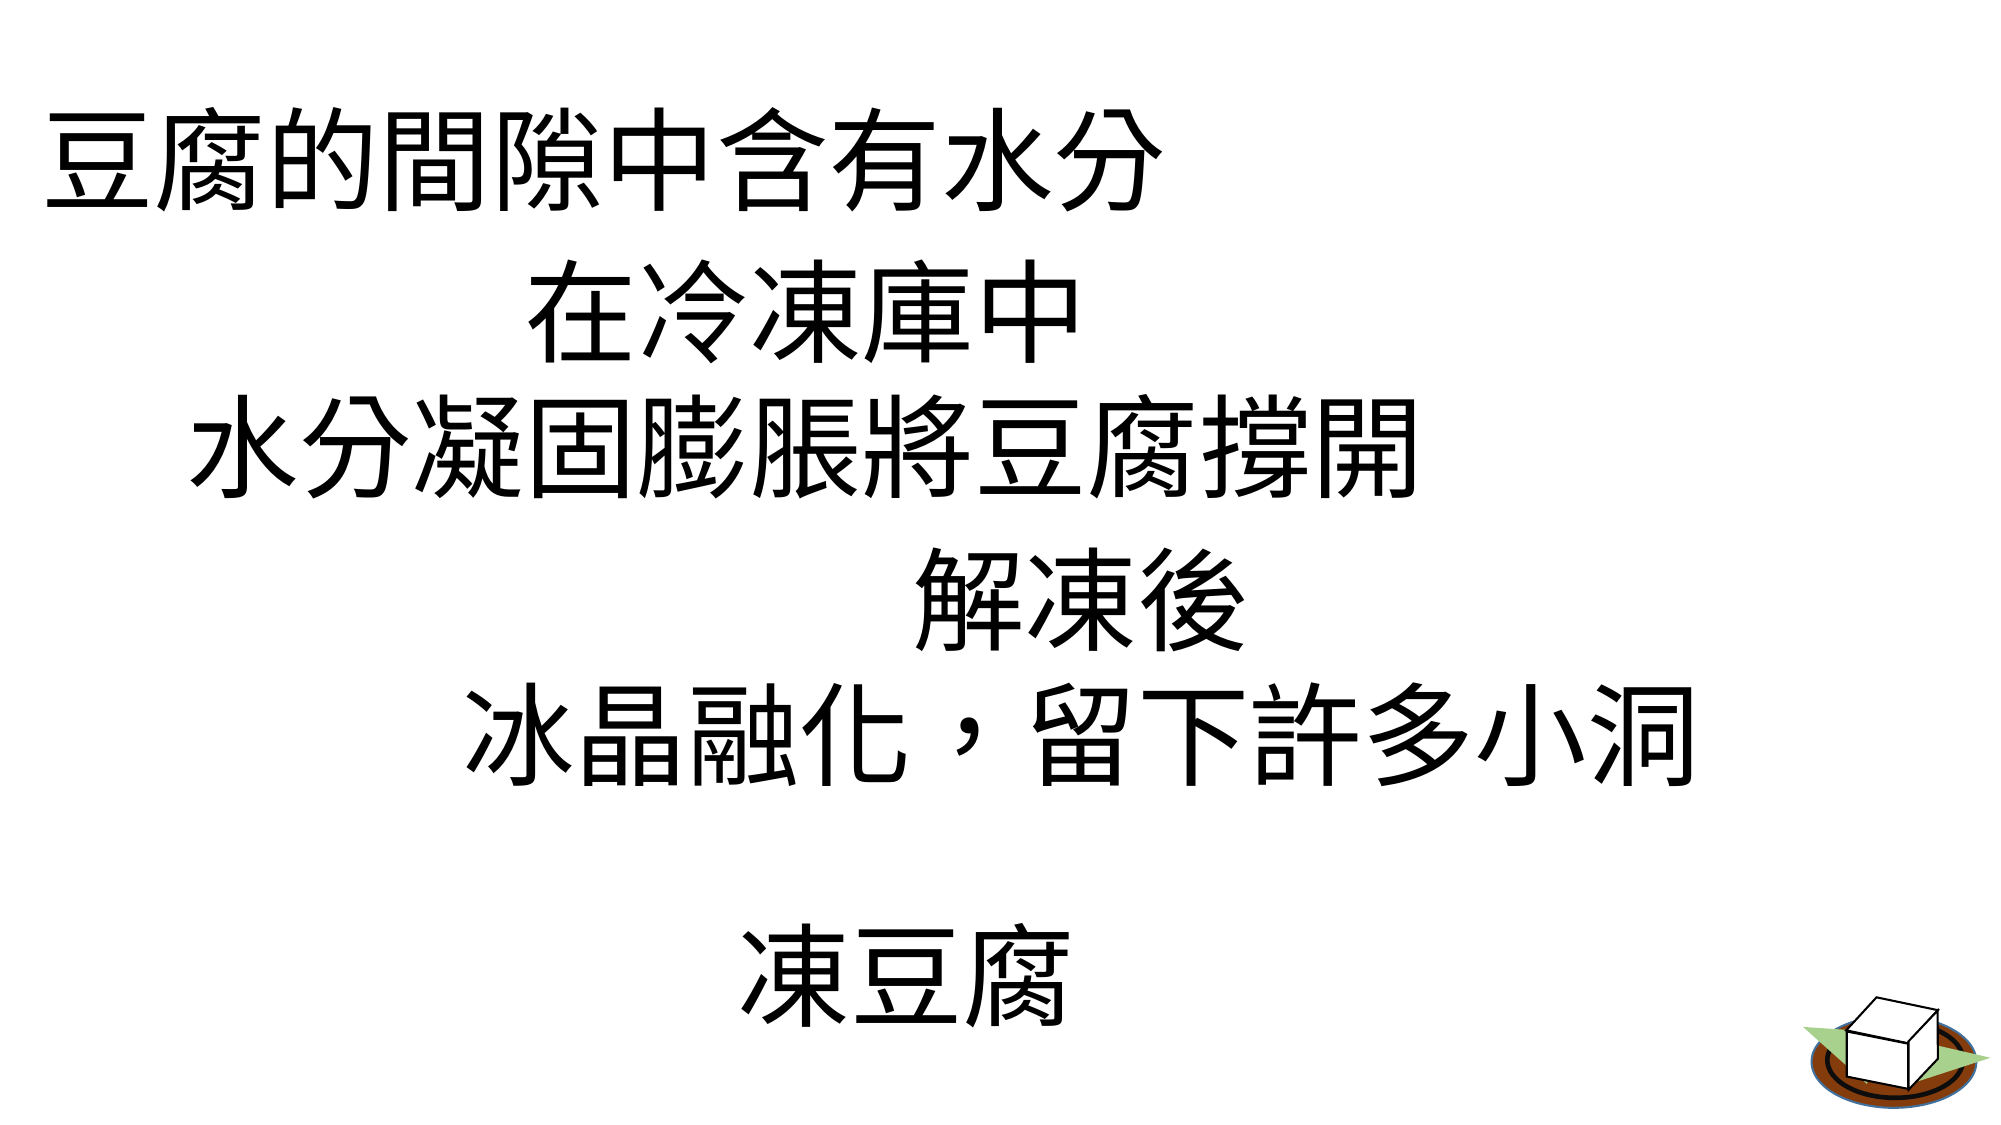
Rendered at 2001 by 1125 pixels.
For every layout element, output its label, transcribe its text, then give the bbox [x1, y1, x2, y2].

text_box 在冷凍庫中 水分凝固膨脹將豆腐撐開 [148, 234, 1463, 523]
text_box 豆腐的間隙中含有水分 [0, 82, 1208, 235]
text_box 凍豆腐 [482, 898, 1331, 1051]
text_box 解凍後 冰晶融化，留下許多小洞 [423, 522, 1739, 810]
text_box [1803, 997, 1991, 1108]
